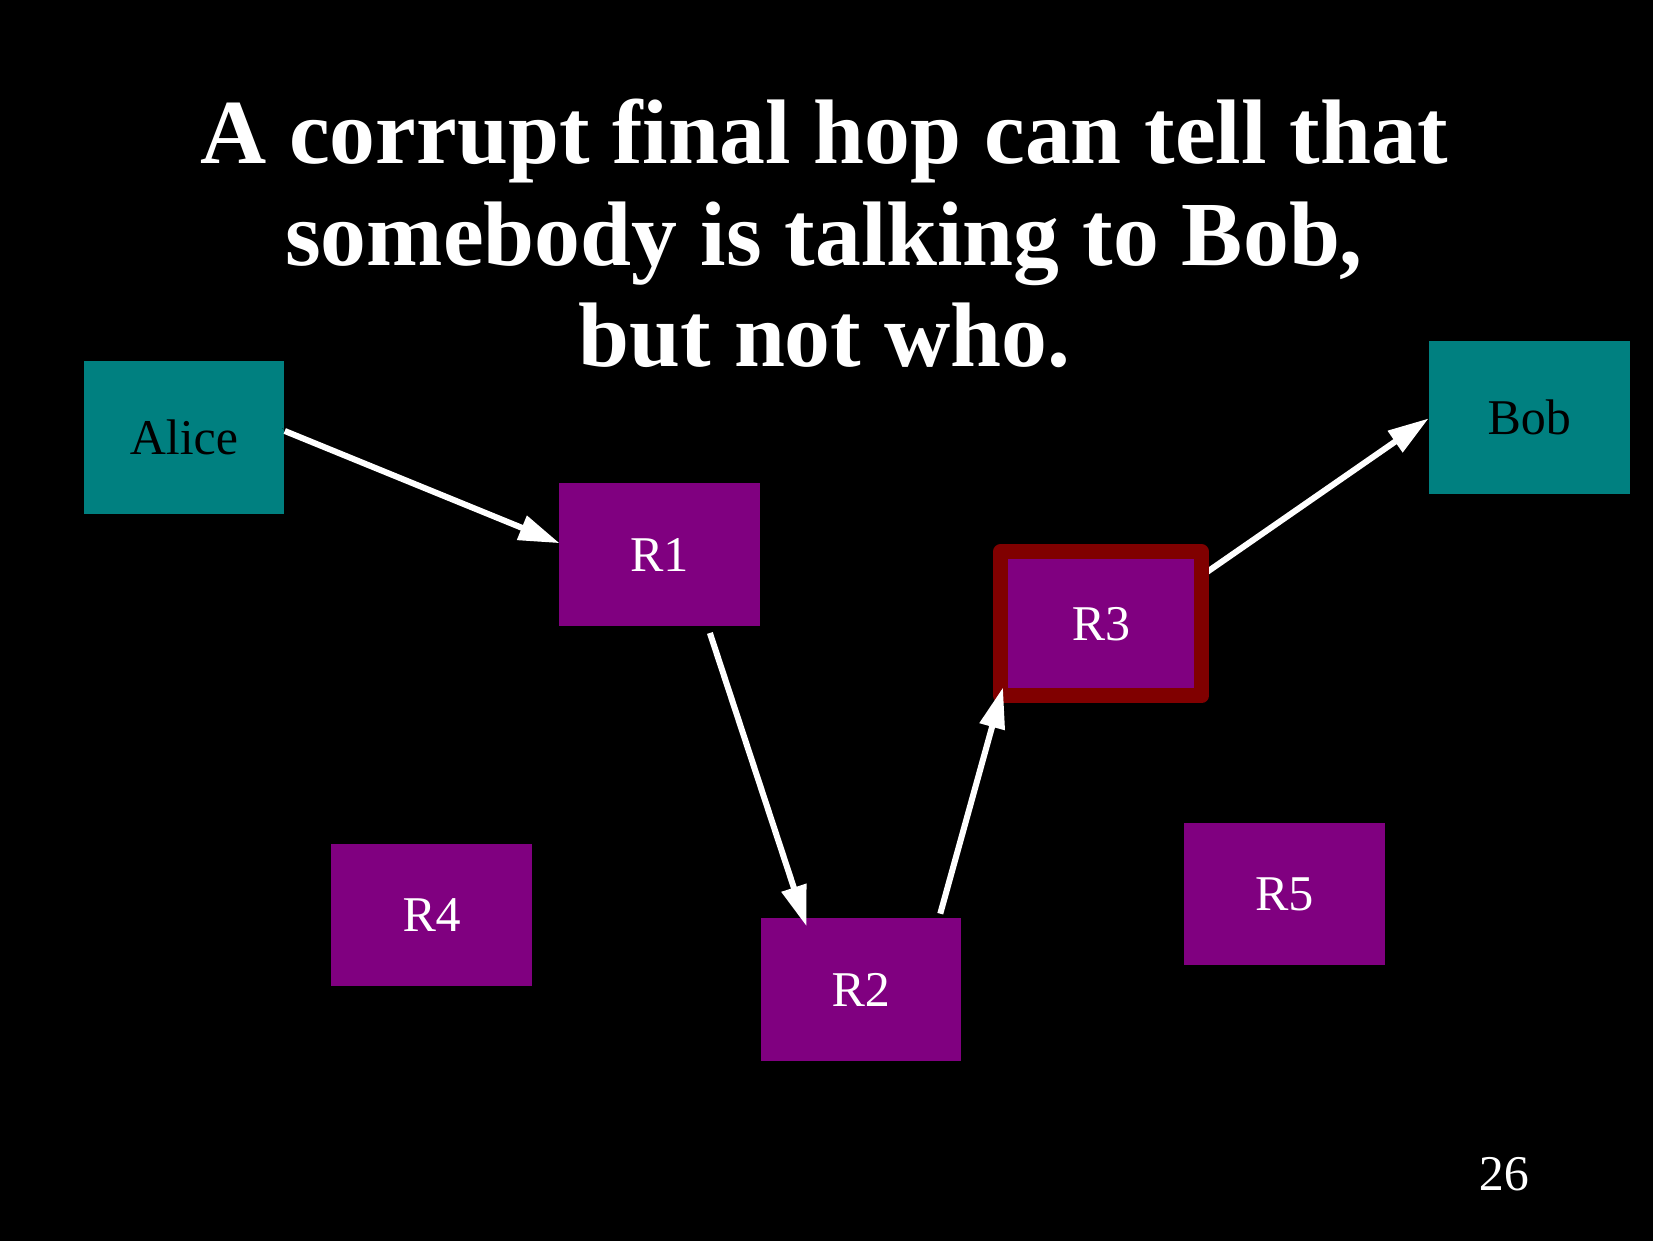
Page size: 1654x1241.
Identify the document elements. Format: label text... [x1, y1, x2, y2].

text_box R5 [1183, 822, 1386, 966]
text_box R1 [558, 482, 761, 627]
text_box R2 [760, 917, 962, 1062]
text_box R3 [1000, 551, 1202, 696]
text_box Bob [1428, 340, 1631, 495]
title A corrupt final hop can tell that somebody is talking to Bob, but not who. [119, 67, 1531, 401]
text_box Alice [83, 360, 285, 515]
text_box R4 [330, 843, 533, 987]
